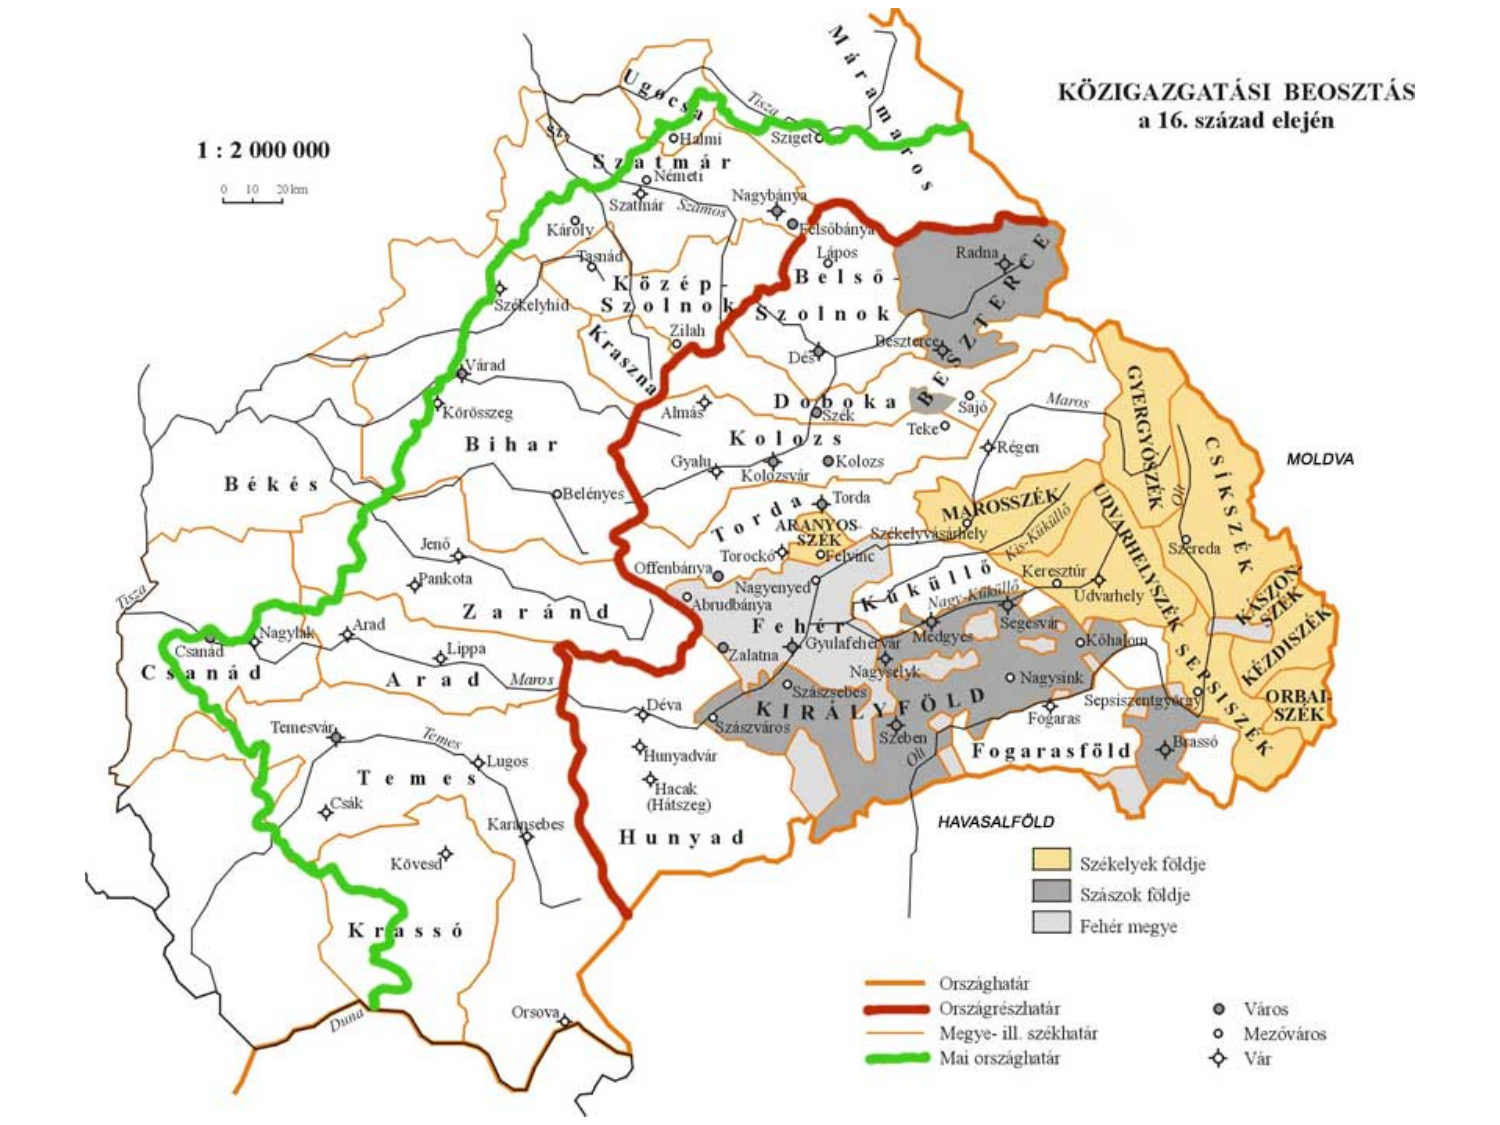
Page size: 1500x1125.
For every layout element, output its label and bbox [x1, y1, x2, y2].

picture [85, 8, 1415, 1117]
